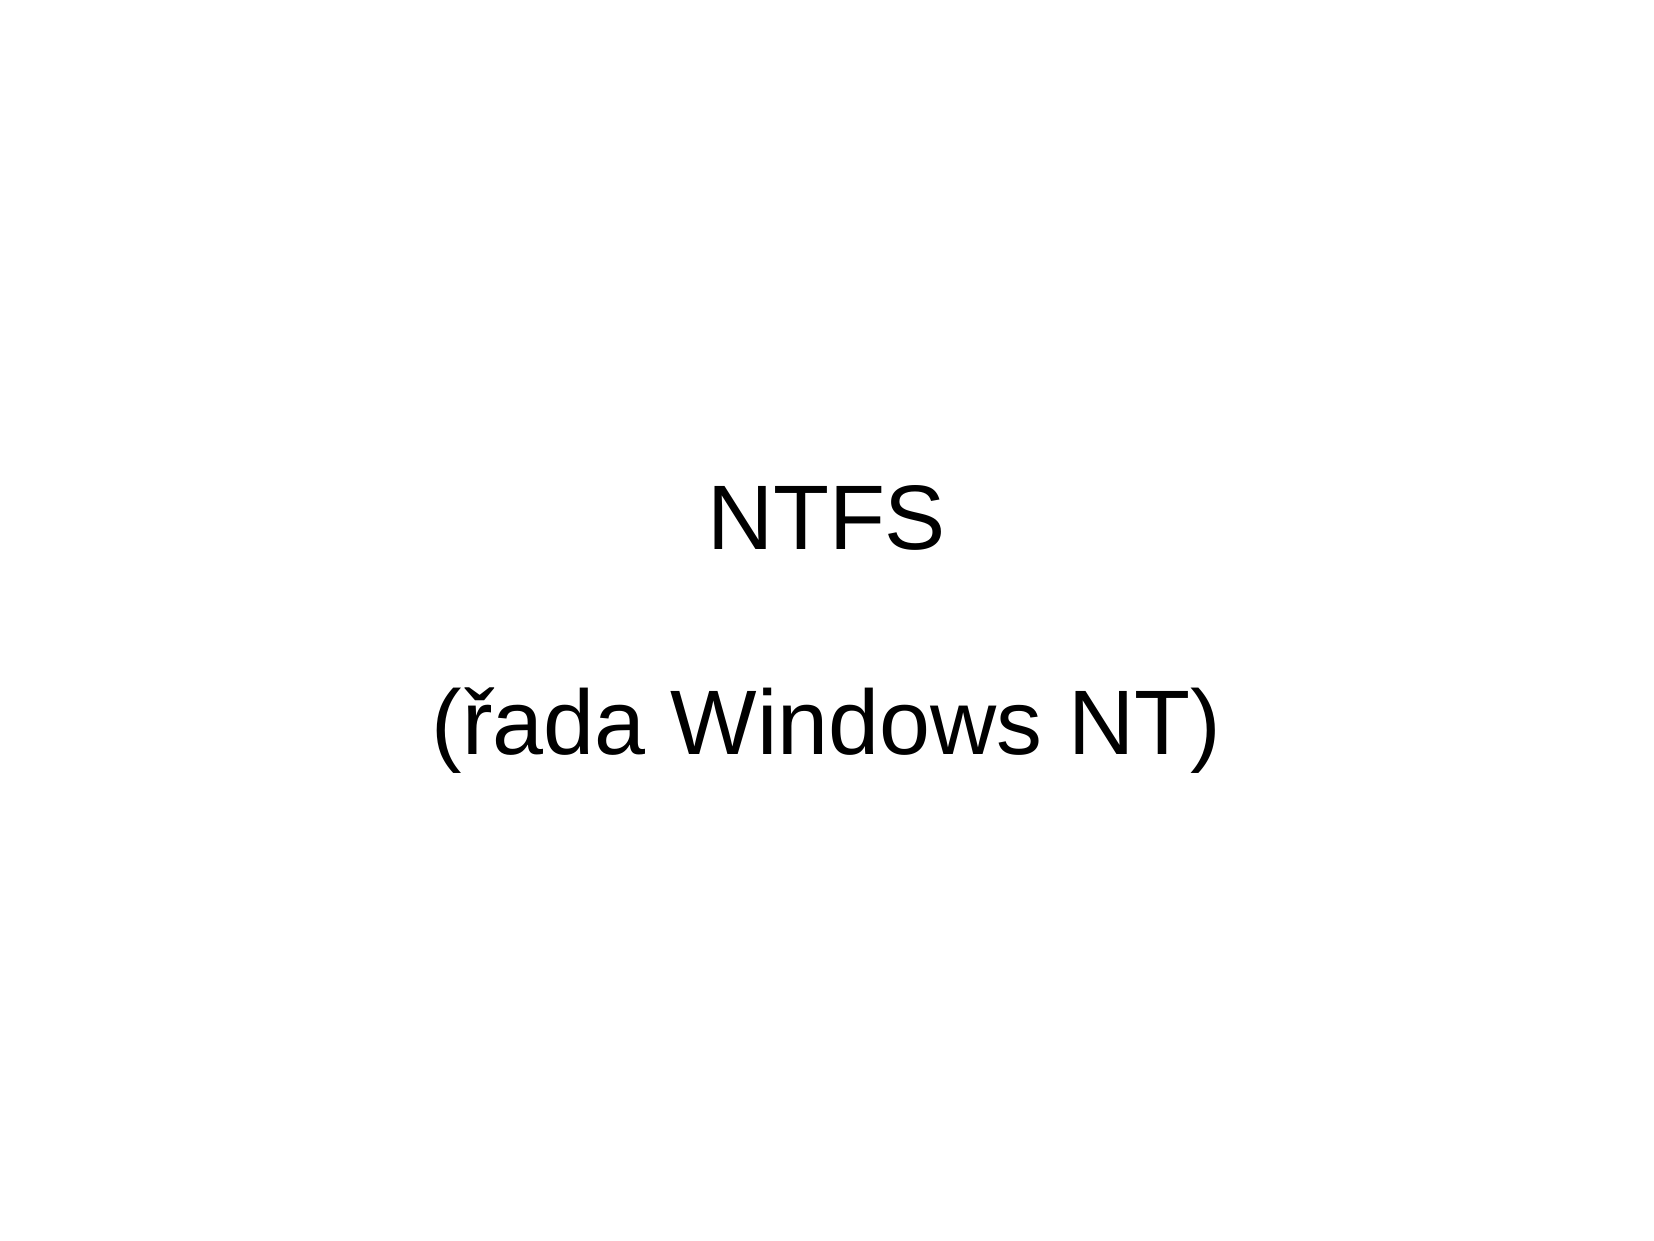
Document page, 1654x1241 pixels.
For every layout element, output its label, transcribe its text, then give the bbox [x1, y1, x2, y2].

title NTFS (řada Windows NT) [82, 466, 1571, 774]
